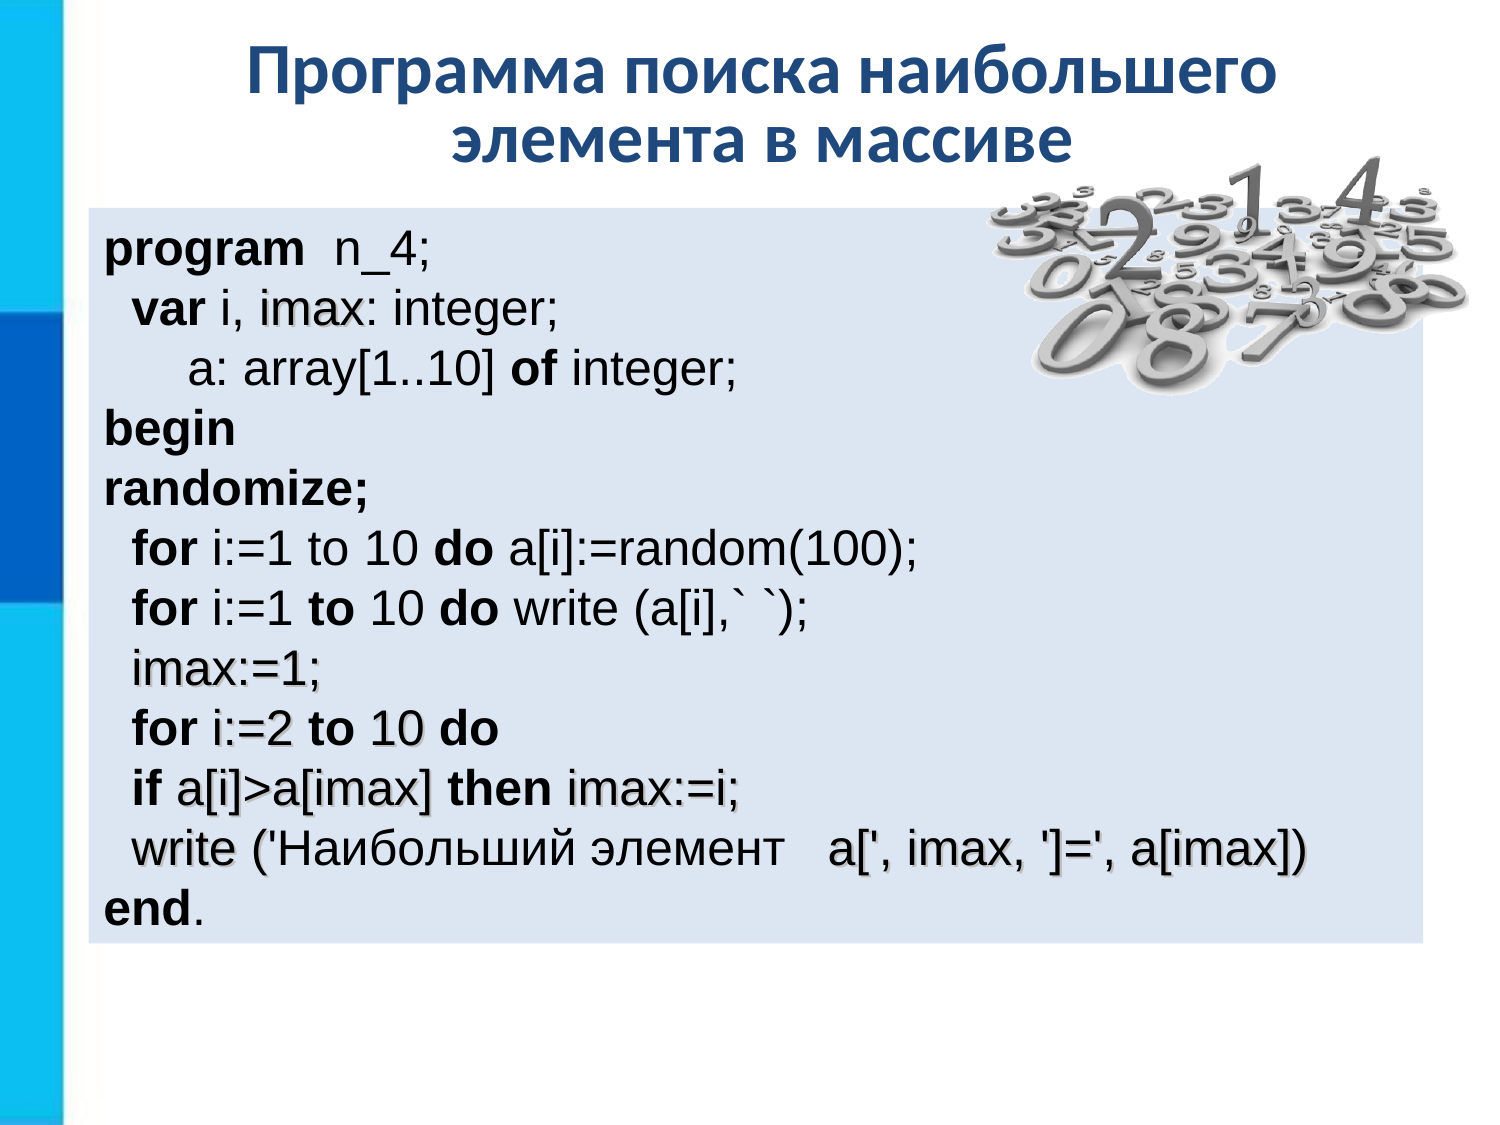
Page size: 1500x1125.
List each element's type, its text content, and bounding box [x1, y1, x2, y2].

text_box program n_4; var i, imax: integer; a: array[1..10] of integer; begin randomize; for i:=1 to 10 do a[i]:=random(100); for i:=1 to 10 do write (a[i],` `); imax:=1; for i:=2 to 10 do if a[i]>a[imax] then imax:=i; write ('Наибольший элемент a[', imax, ']=', a[imax]) end. [88, 207, 1424, 944]
picture [0, 0, 1500, 1125]
text_box Программа поиска наибольшего элемента в массиве [100, 30, 1426, 185]
